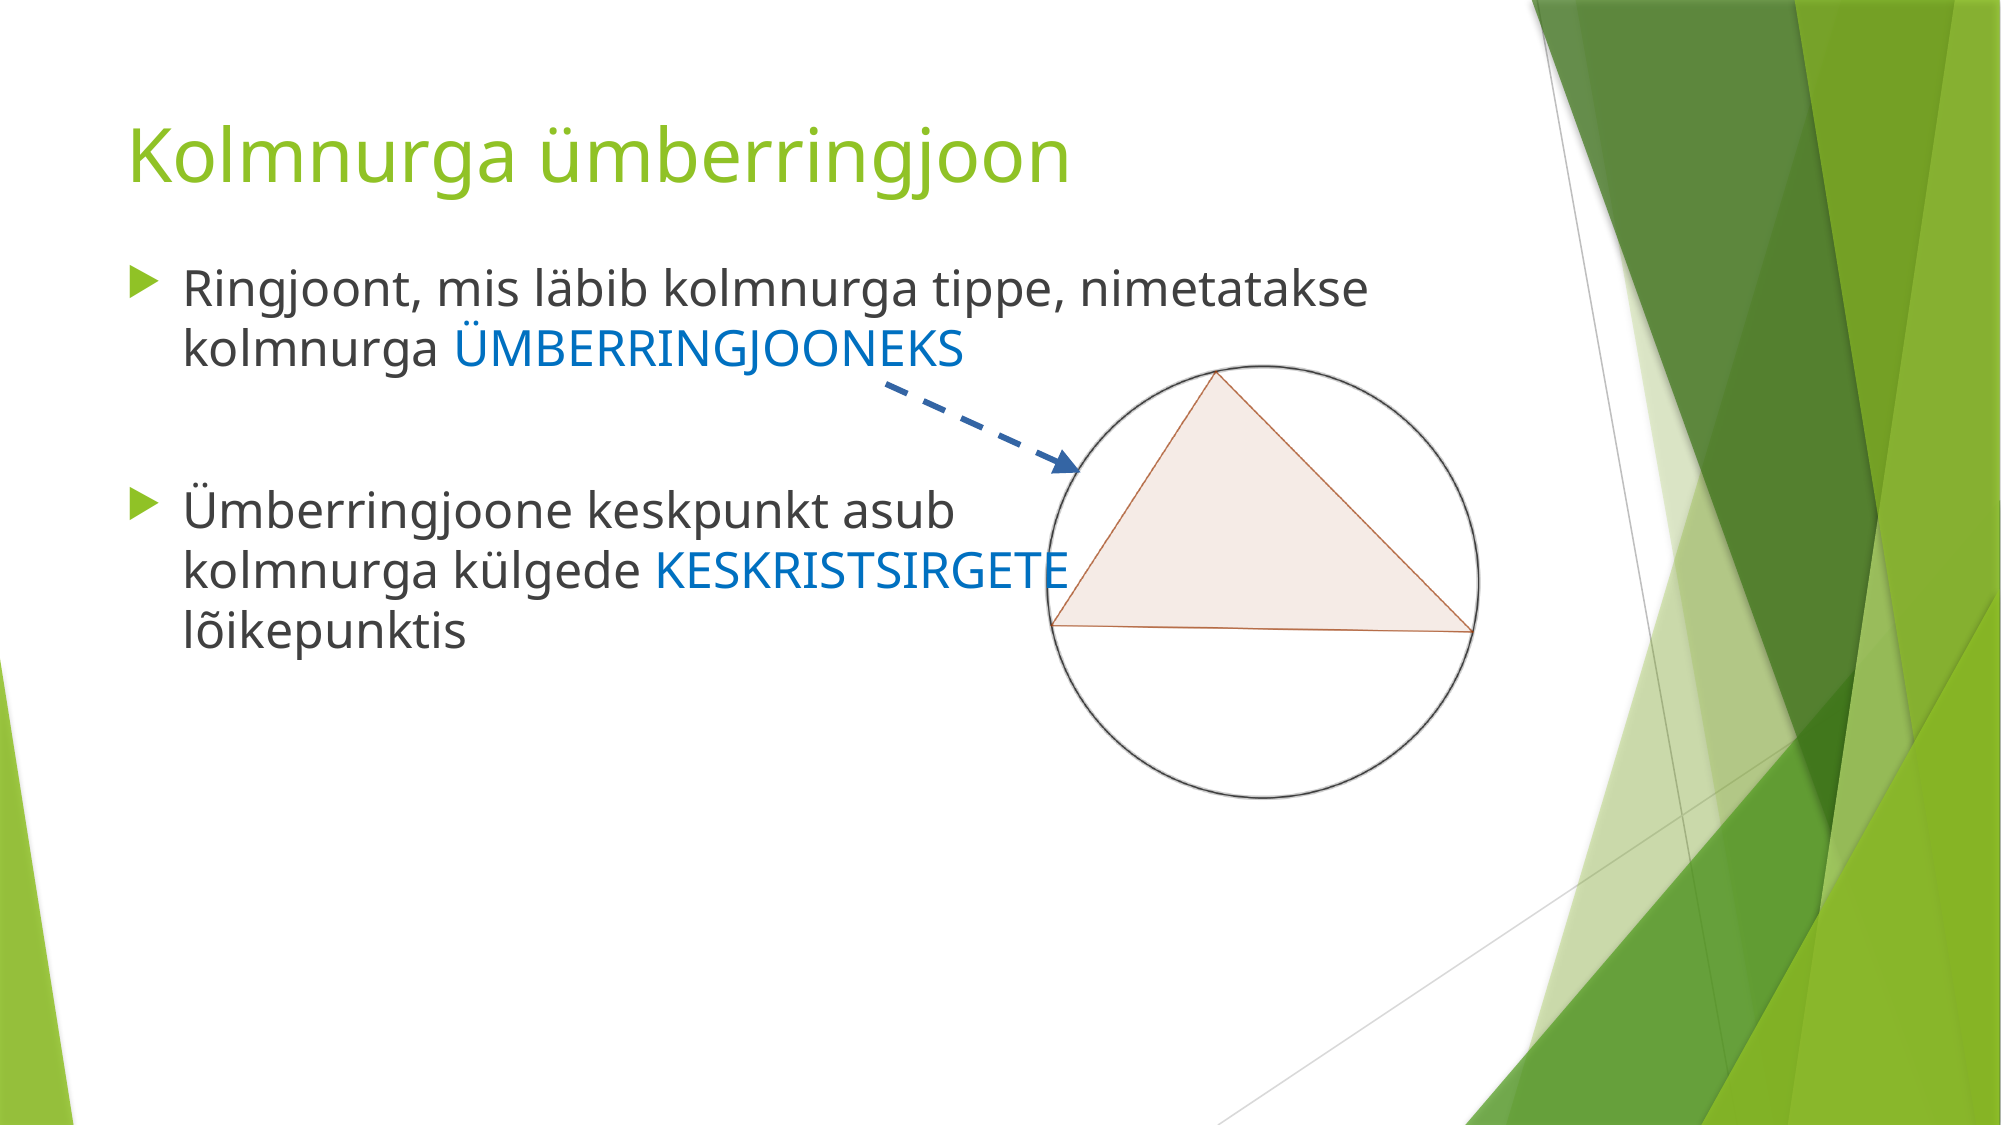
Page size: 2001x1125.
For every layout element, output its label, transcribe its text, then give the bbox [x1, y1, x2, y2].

list Ringjoont, mis läbib kolmnurga tippe, nimetatakse kolmnurga ÜMBERRINGJOONEKS Ümberringjoone keskpunkt asub kolmnurga külgede KESKRISTSIRGETE lõikepunktis [111, 249, 1522, 1063]
title Kolmnurga ümberringjoon [111, 99, 1522, 249]
